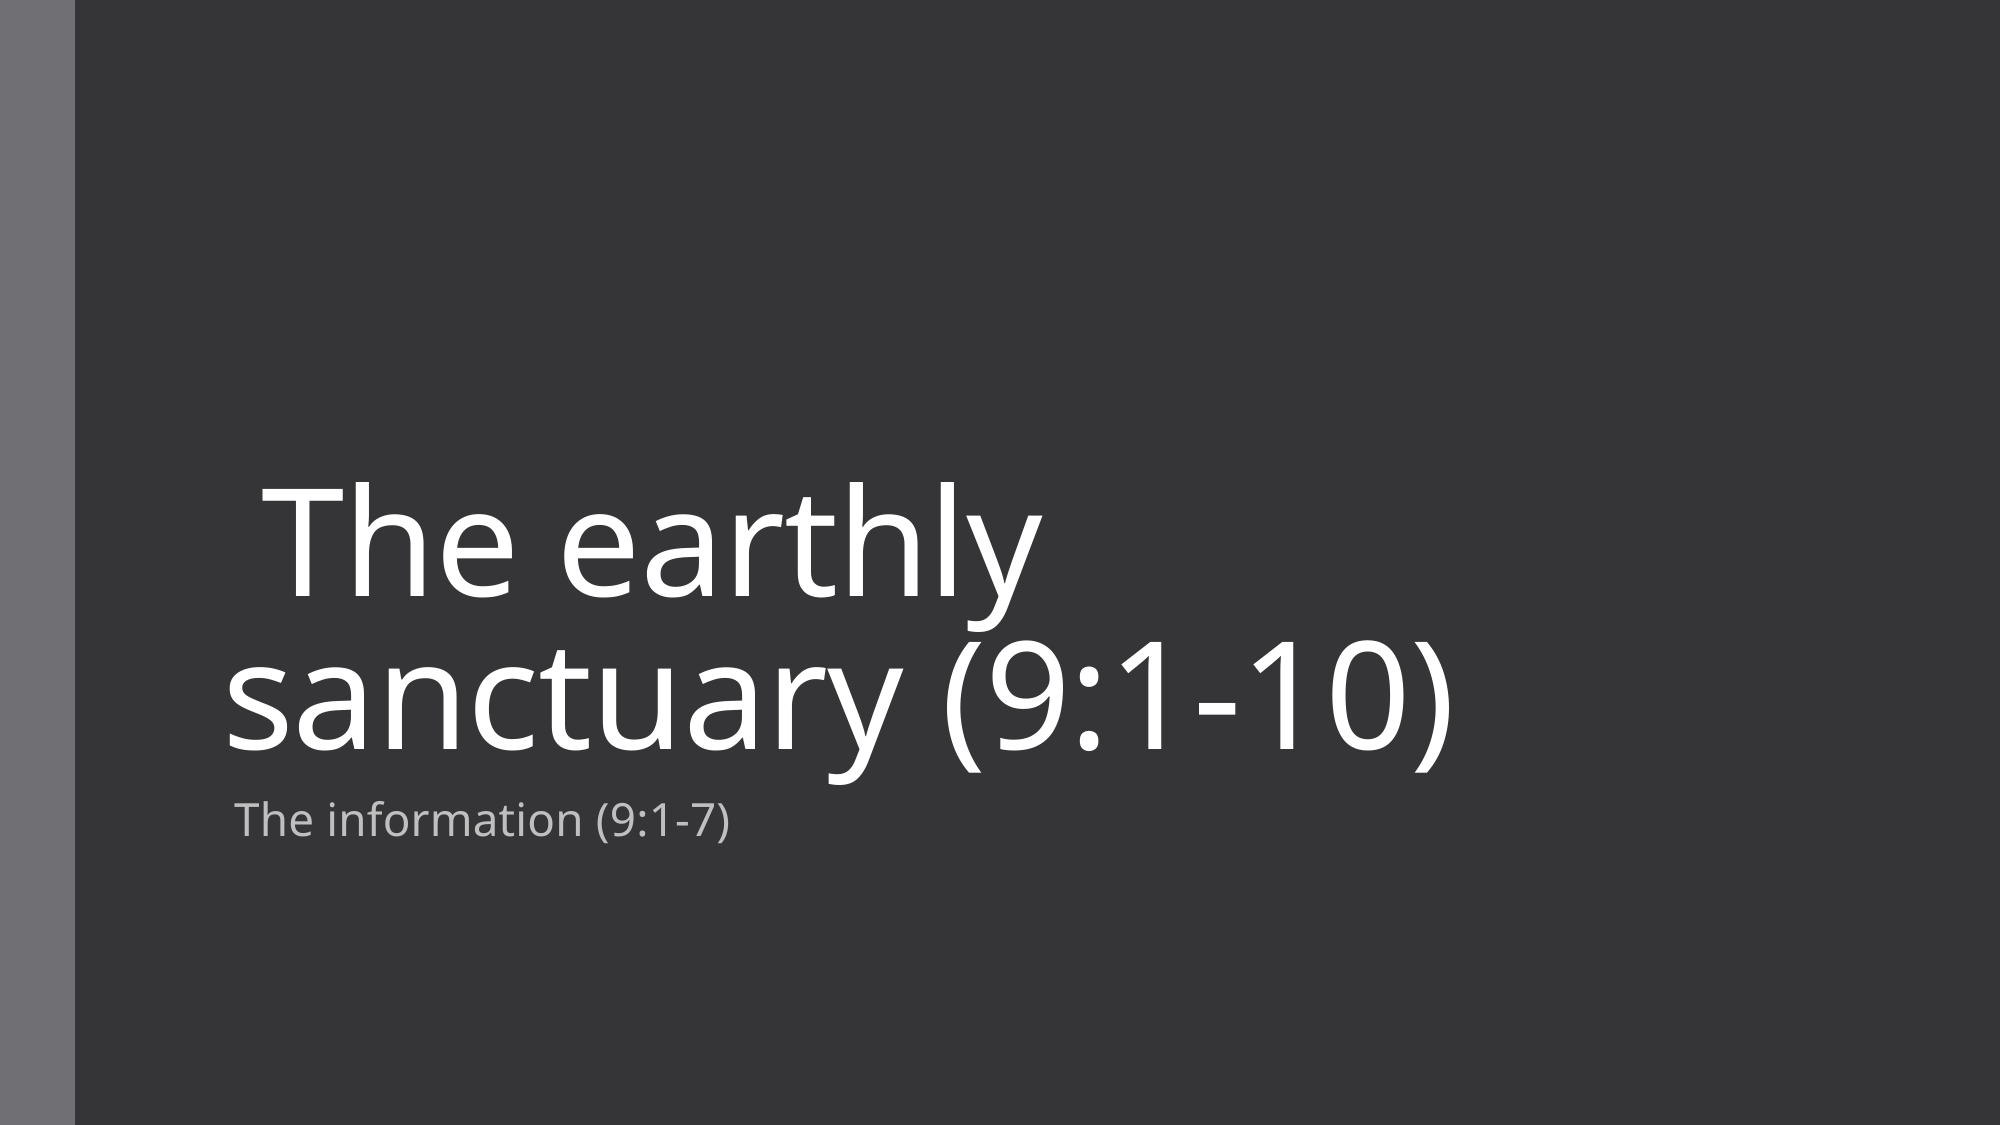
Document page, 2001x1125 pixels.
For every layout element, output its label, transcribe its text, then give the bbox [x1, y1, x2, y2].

subtitle The information (9:1-7) [206, 787, 1752, 1066]
title The earthly sanctuary (9:1-10) [206, 124, 1752, 787]
